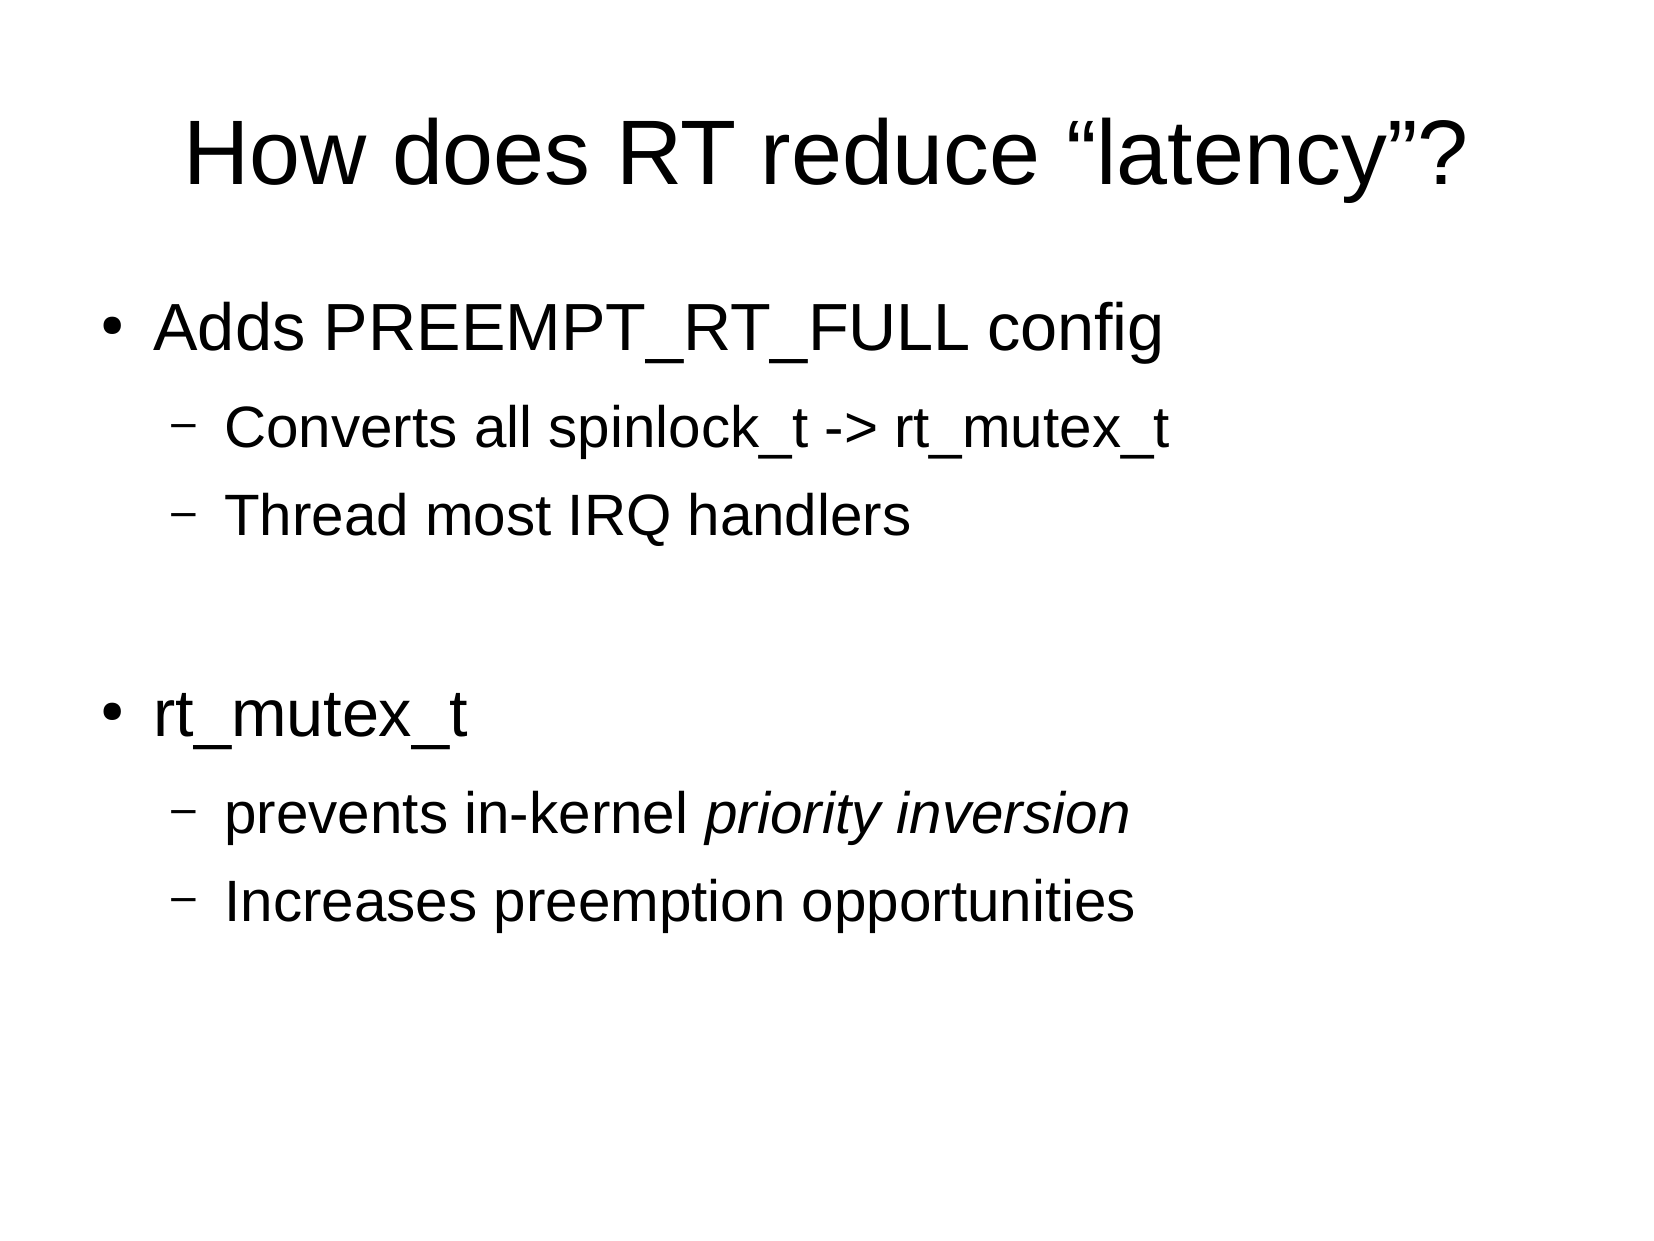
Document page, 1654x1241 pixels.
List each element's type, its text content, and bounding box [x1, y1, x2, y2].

title How does RT reduce “latency”? [82, 49, 1571, 257]
list Adds PREEMPT_RT_FULL config Converts all spinlock_t -> rt_mutex_t Thread most IRQ handlers rt_mutex_t prevents in-kernel priority inversion Increases preemption opportunities [82, 290, 1571, 1010]
